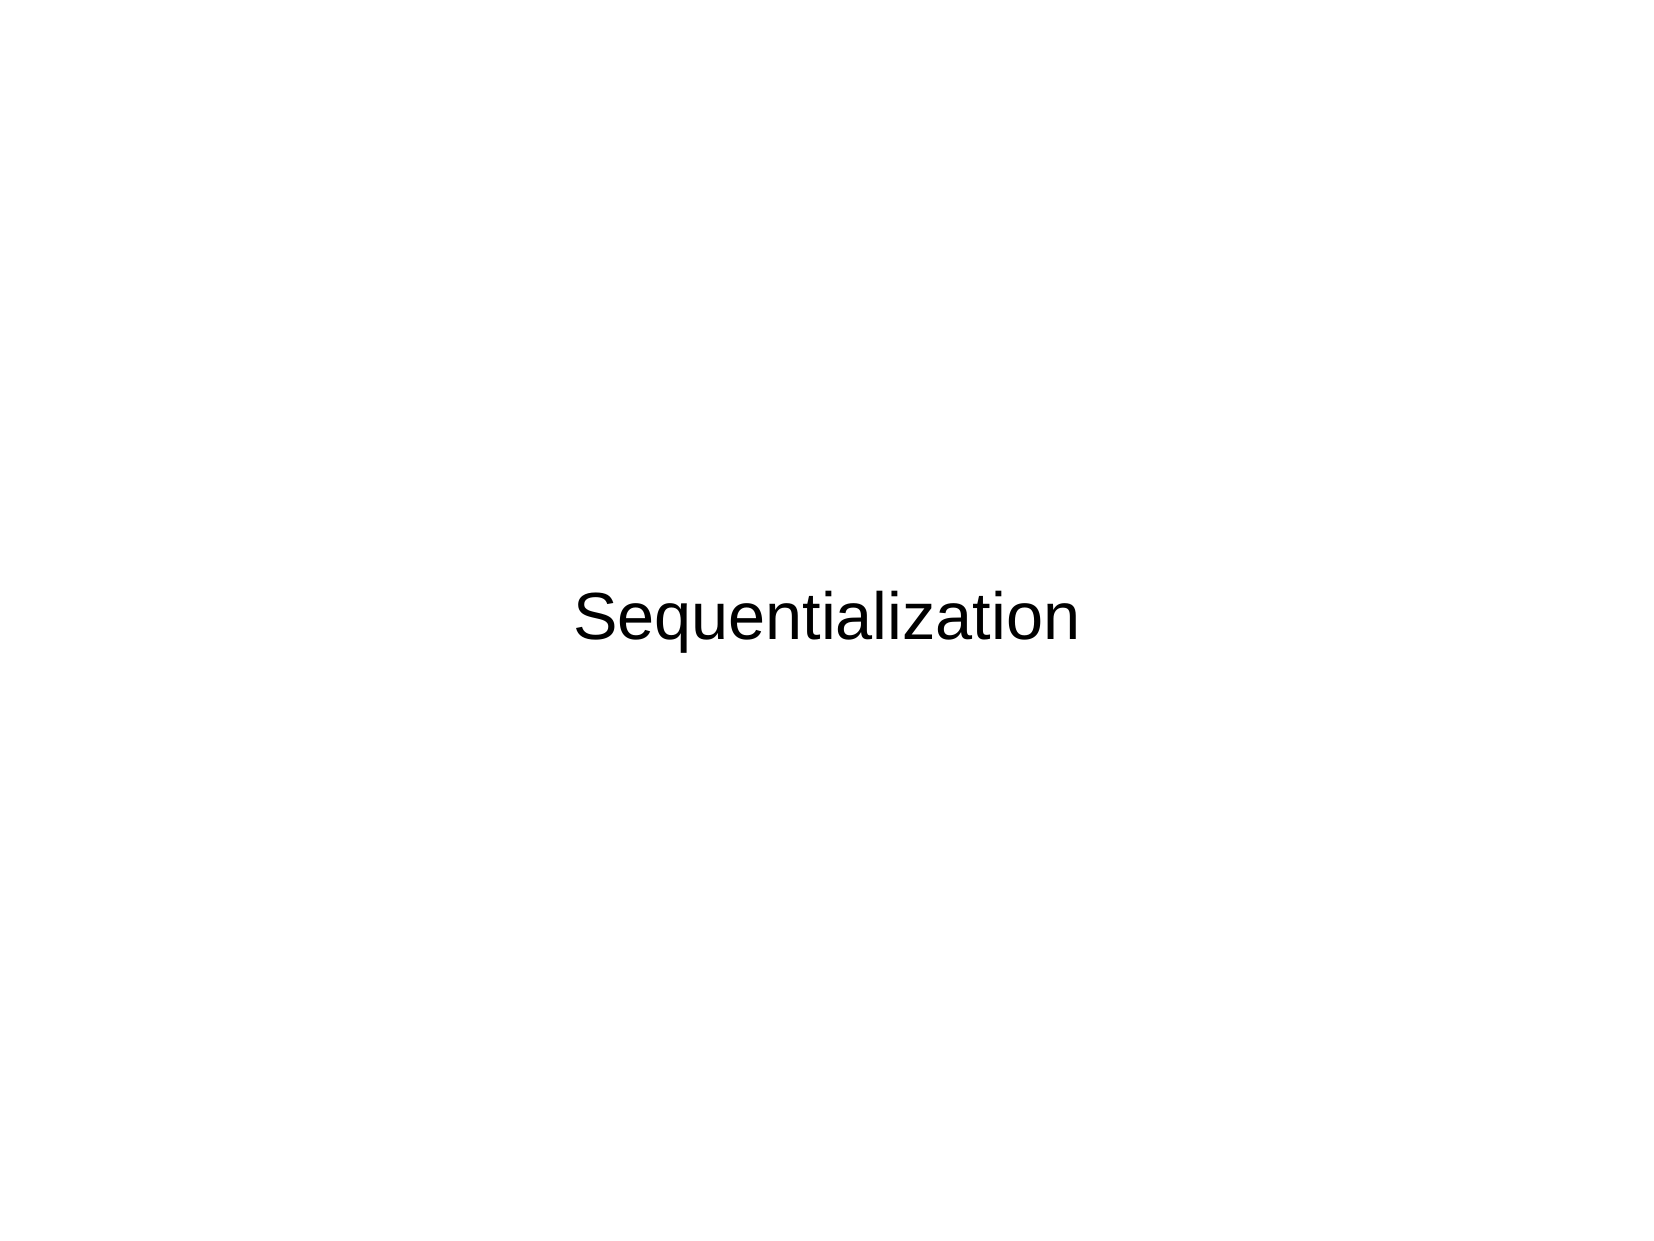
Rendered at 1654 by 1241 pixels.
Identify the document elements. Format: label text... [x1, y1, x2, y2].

text_box Sequentialization [82, 56, 1571, 1102]
